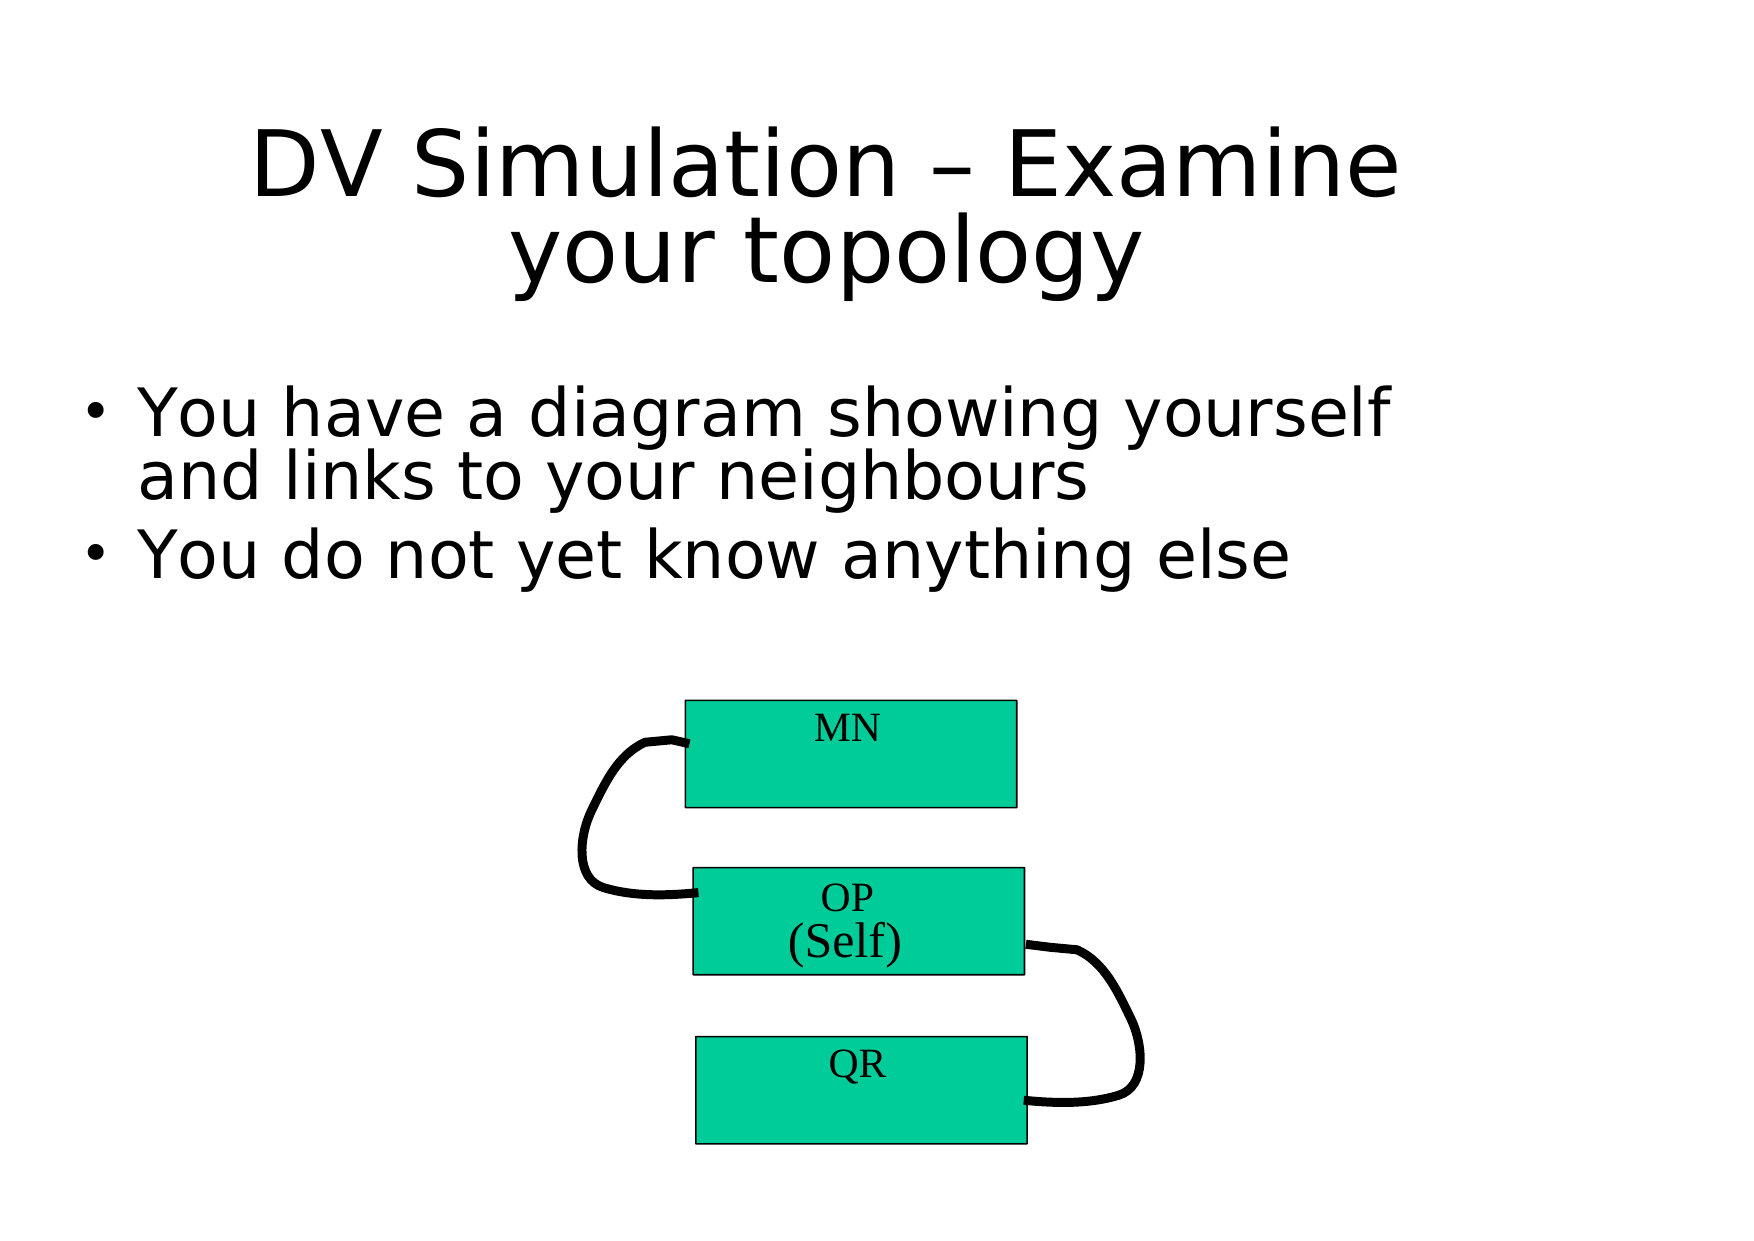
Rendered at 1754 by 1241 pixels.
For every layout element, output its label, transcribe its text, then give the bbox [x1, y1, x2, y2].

text_box (Self)‏ [787, 917, 900, 973]
title DV Simulation – Examine your topology [123, 90, 1530, 337]
text_box OP [793, 870, 902, 942]
text_box MN [793, 699, 902, 772]
list You have a diagram showing yourself and links to your neighbours You do not yet know anything else [69, 378, 1476, 1224]
text_box QR [803, 1036, 912, 1109]
